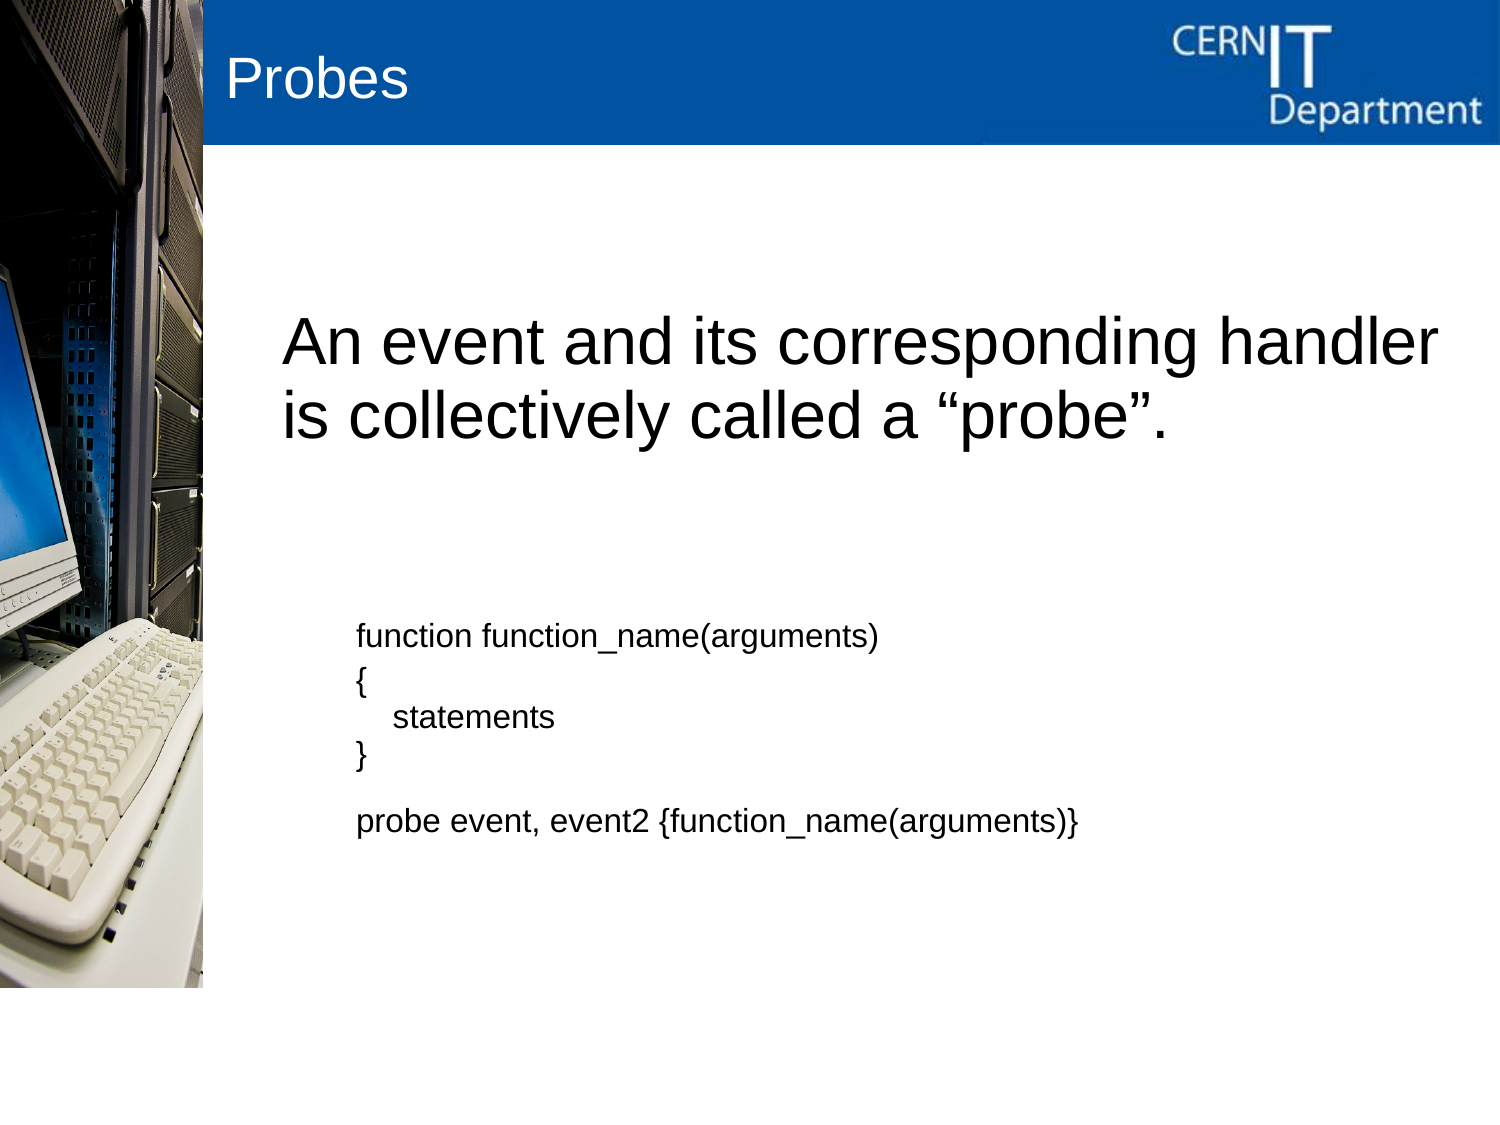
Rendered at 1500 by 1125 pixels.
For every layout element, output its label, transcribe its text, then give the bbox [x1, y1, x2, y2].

title Probes [225, 44, 1088, 113]
picture [0, 0, 1500, 988]
list An event and its corresponding handler is collectively called a “probe”. function function_name(arguments) { statements } probe event, event2 {function_name(arguments)} [211, 199, 1449, 942]
